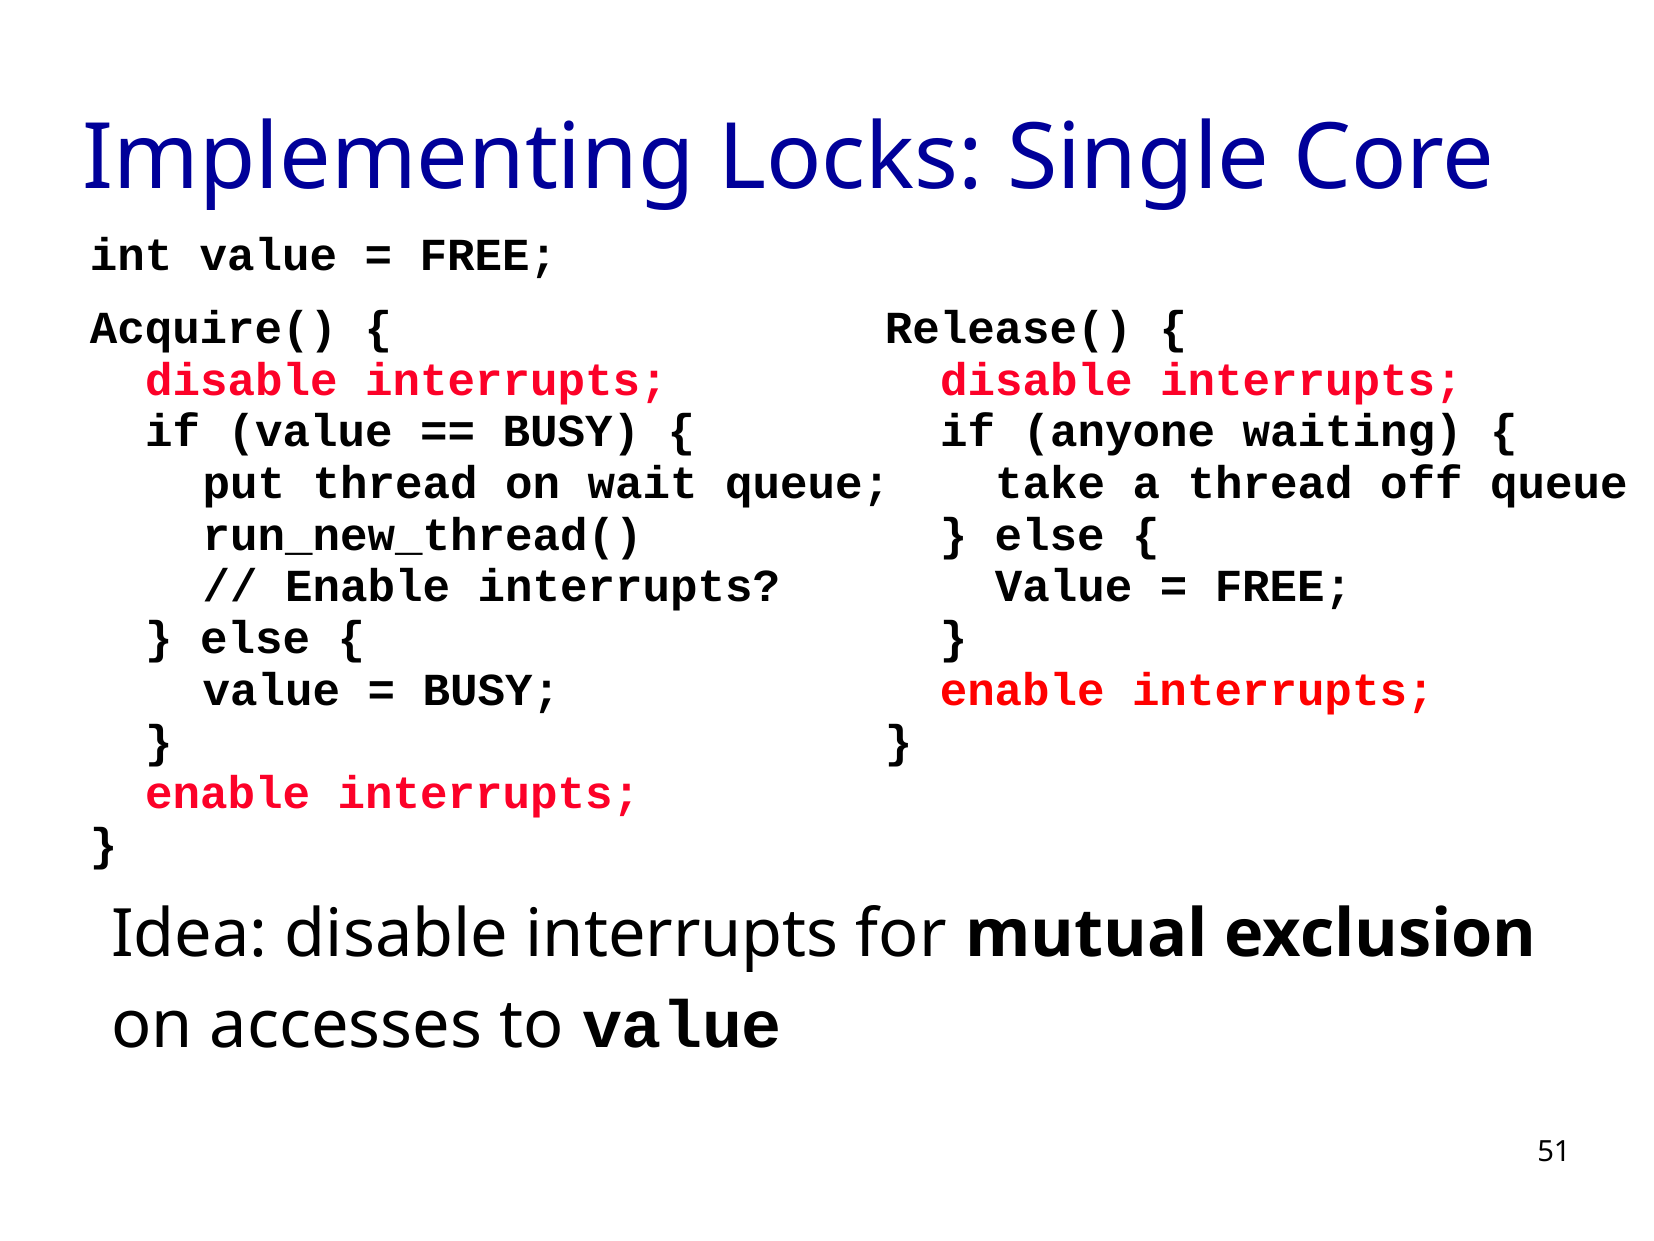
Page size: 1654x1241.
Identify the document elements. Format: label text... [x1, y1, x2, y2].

text_box int value = FREE; [75, 225, 901, 333]
title Implementing Locks: Single Core [82, 49, 1571, 257]
text_box Release() { disable interrupts; if (anyone waiting) { take a thread off queue } else { Value = FREE; } enable interrupts; } [870, 297, 1654, 886]
text_box Acquire() { disable interrupts; if (value == BUSY) { put thread on wait queue; run_new_thread() // Enable interrupts? } else { value = BUSY; } enable interrupts; } [75, 333, 870, 886]
list Idea: disable interrupts for mutual exclusion on accesses to value [75, 886, 1586, 1081]
